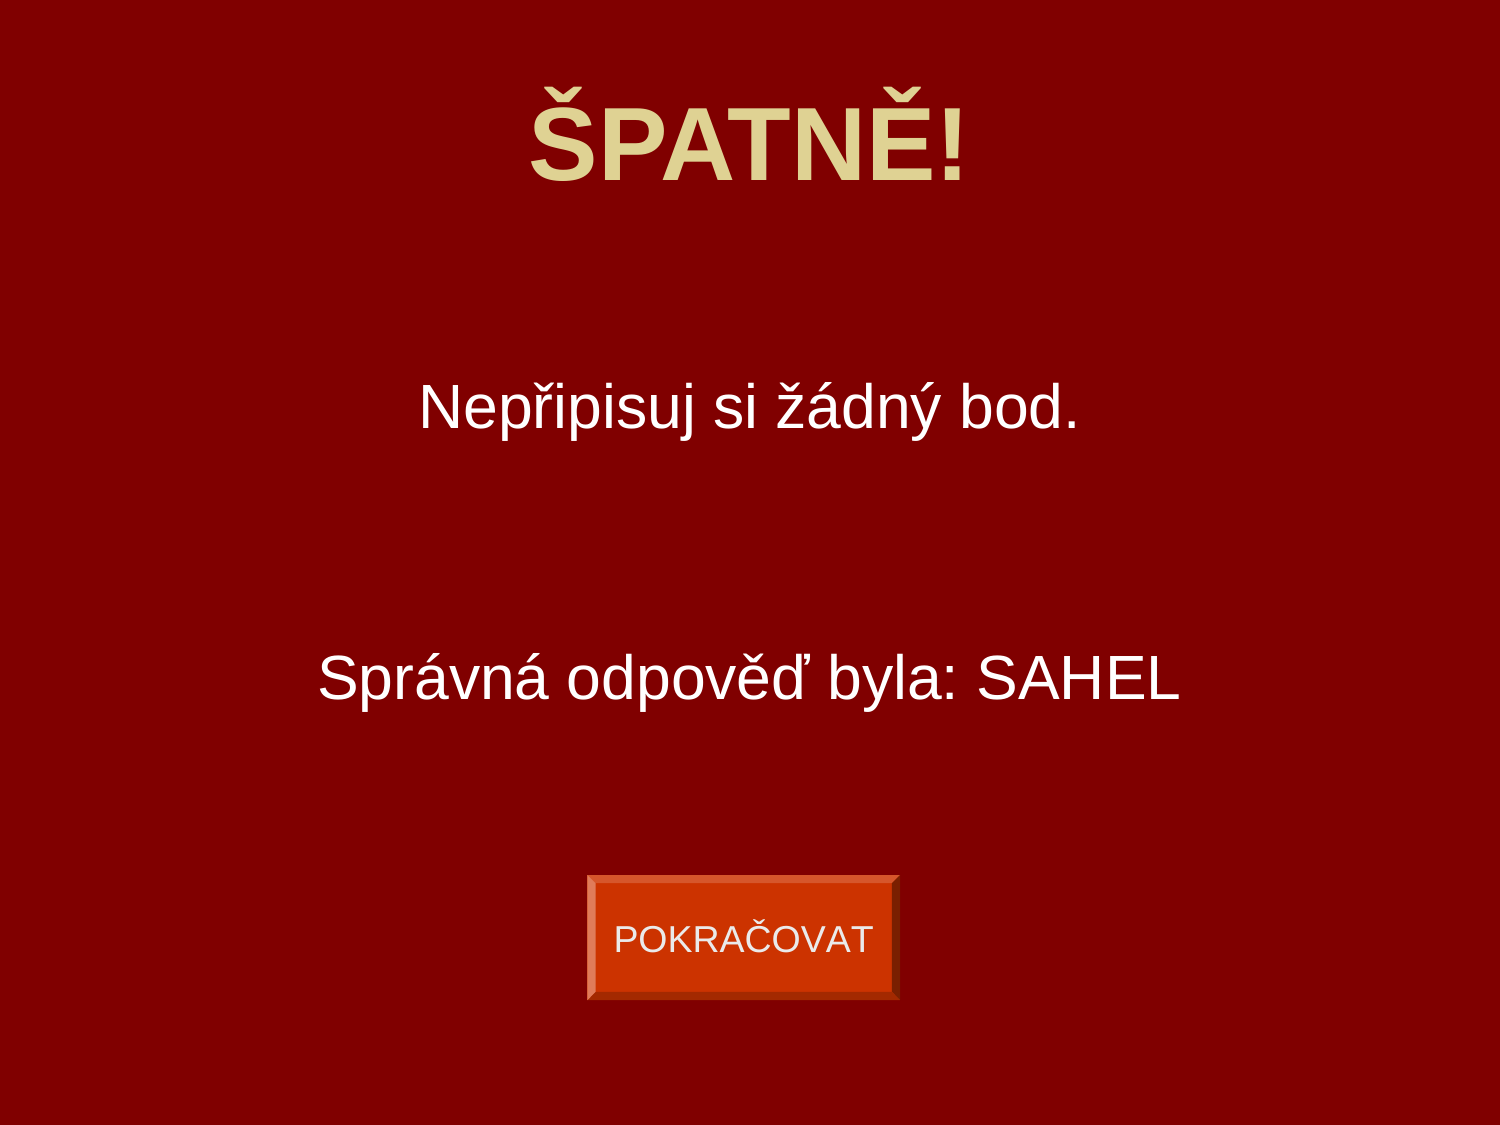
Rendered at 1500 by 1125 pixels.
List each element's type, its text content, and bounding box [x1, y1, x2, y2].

list Nepřipisuj si žádný bod. Správná odpověď byla: SAHEL [24, 262, 1476, 1006]
title ŠPATNĚ! [75, 45, 1426, 233]
text_box POKRAČOVAT [596, 884, 891, 991]
